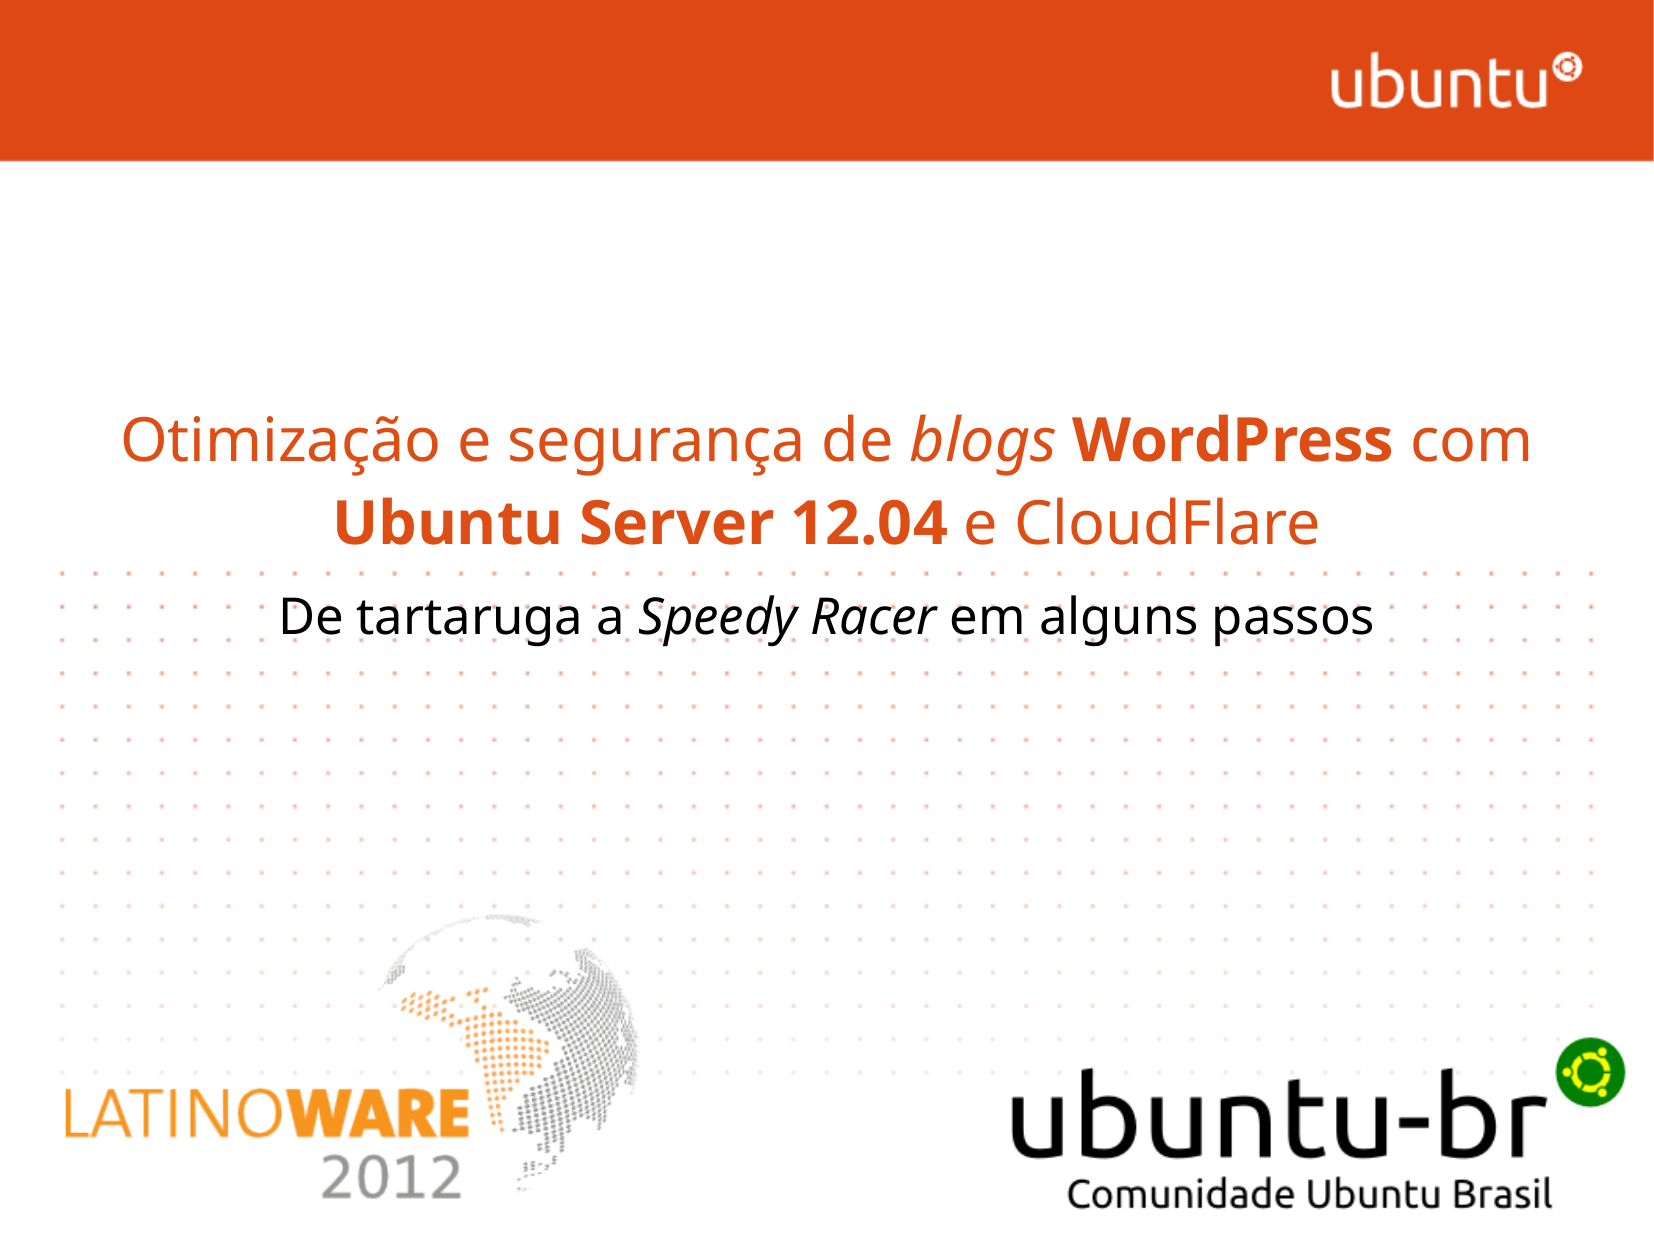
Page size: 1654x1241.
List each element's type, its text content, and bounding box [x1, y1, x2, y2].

picture [0, 0, 1654, 1241]
list Otimização e segurança de blogs WordPress com Ubuntu Server 12.04 e CloudFlare De tartaruga a Speedy Racer em alguns passos [99, 396, 1555, 650]
